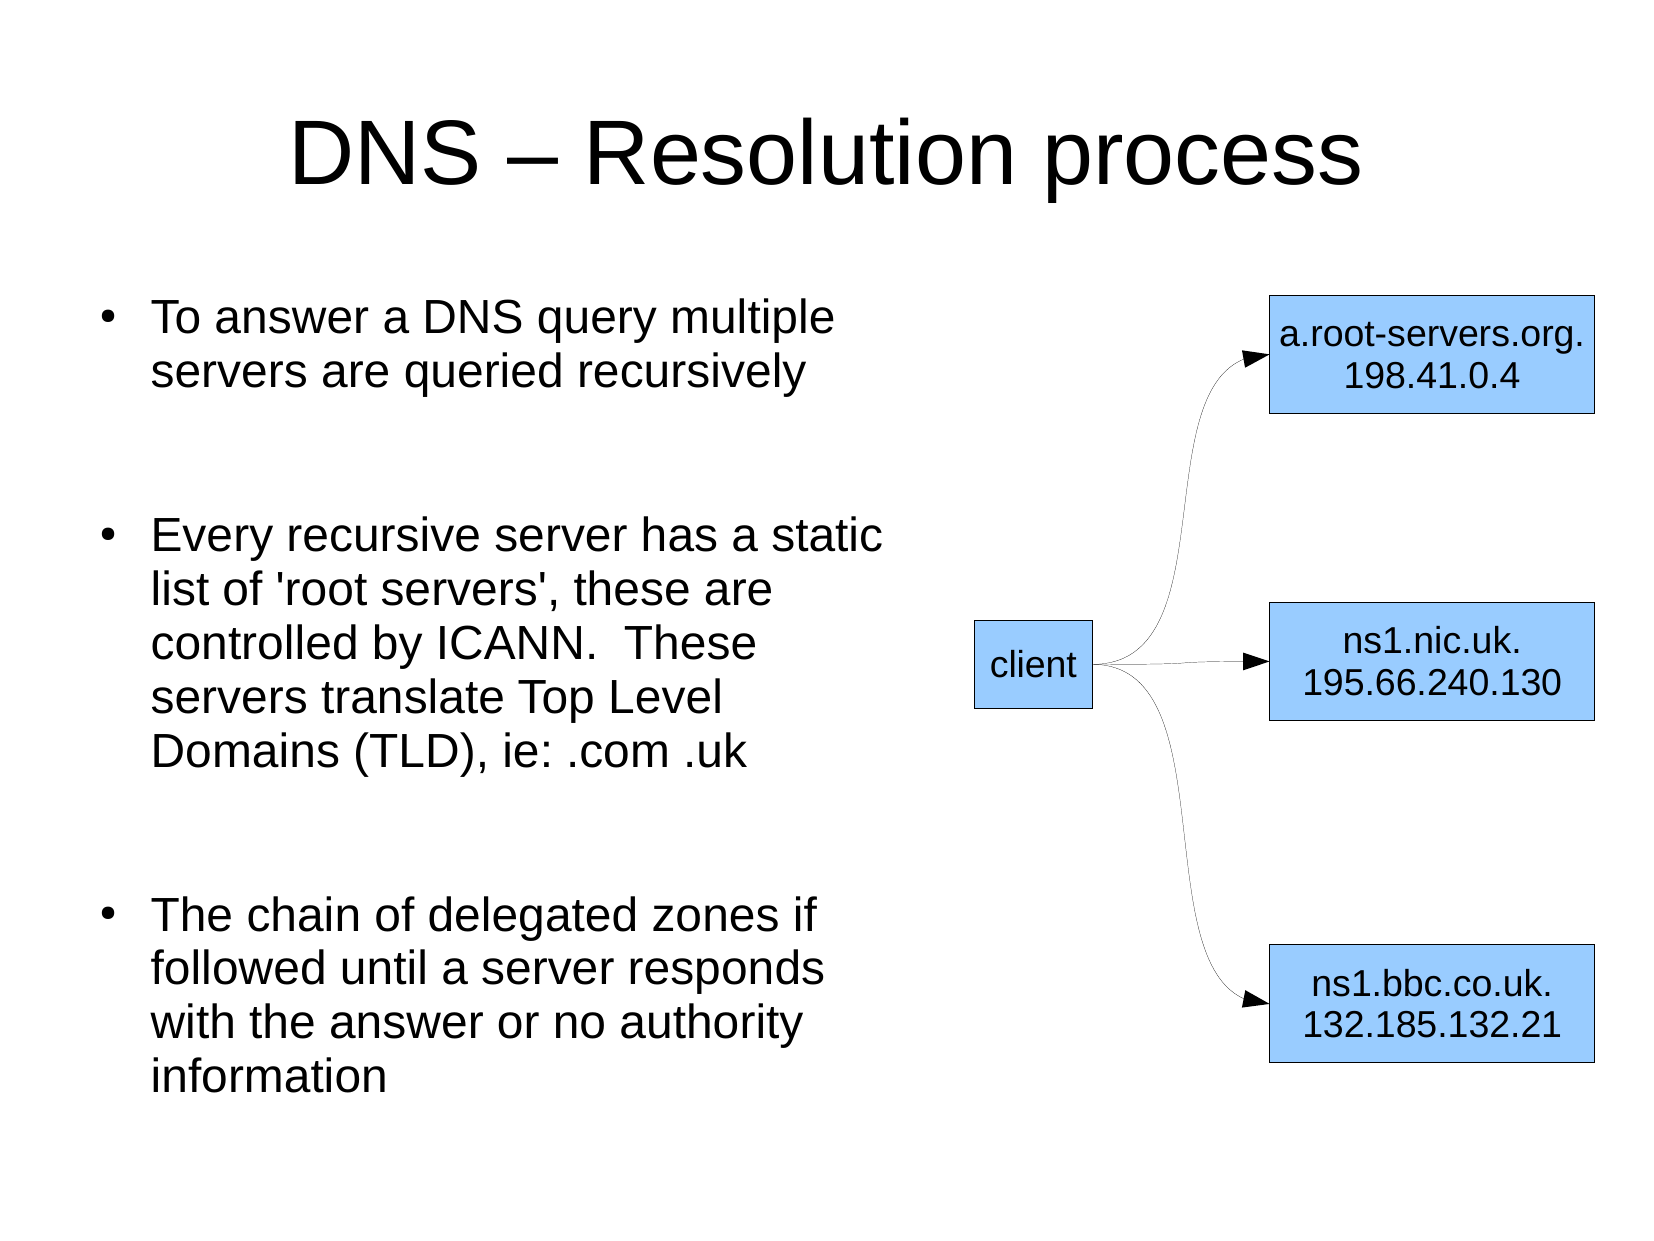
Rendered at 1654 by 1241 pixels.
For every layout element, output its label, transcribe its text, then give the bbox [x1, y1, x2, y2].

title DNS – Resolution process [82, 49, 1571, 257]
text_box ns1.bbc.co.uk. 132.185.132.21 [1269, 944, 1595, 1063]
list To answer a DNS query multiple servers are queried recursively Every recursive server has a static list of 'root servers', these are controlled by ICANN. These servers translate Top Level Domains (TLD), ie: .com .uk The chain of delegated zones if followed until a server responds with the answer or no authority information [82, 290, 886, 1109]
text_box client [974, 620, 1093, 709]
text_box ns1.nic.uk. 195.66.240.130 [1269, 602, 1595, 721]
text_box a.root-servers.org. 198.41.0.4 [1269, 295, 1595, 414]
